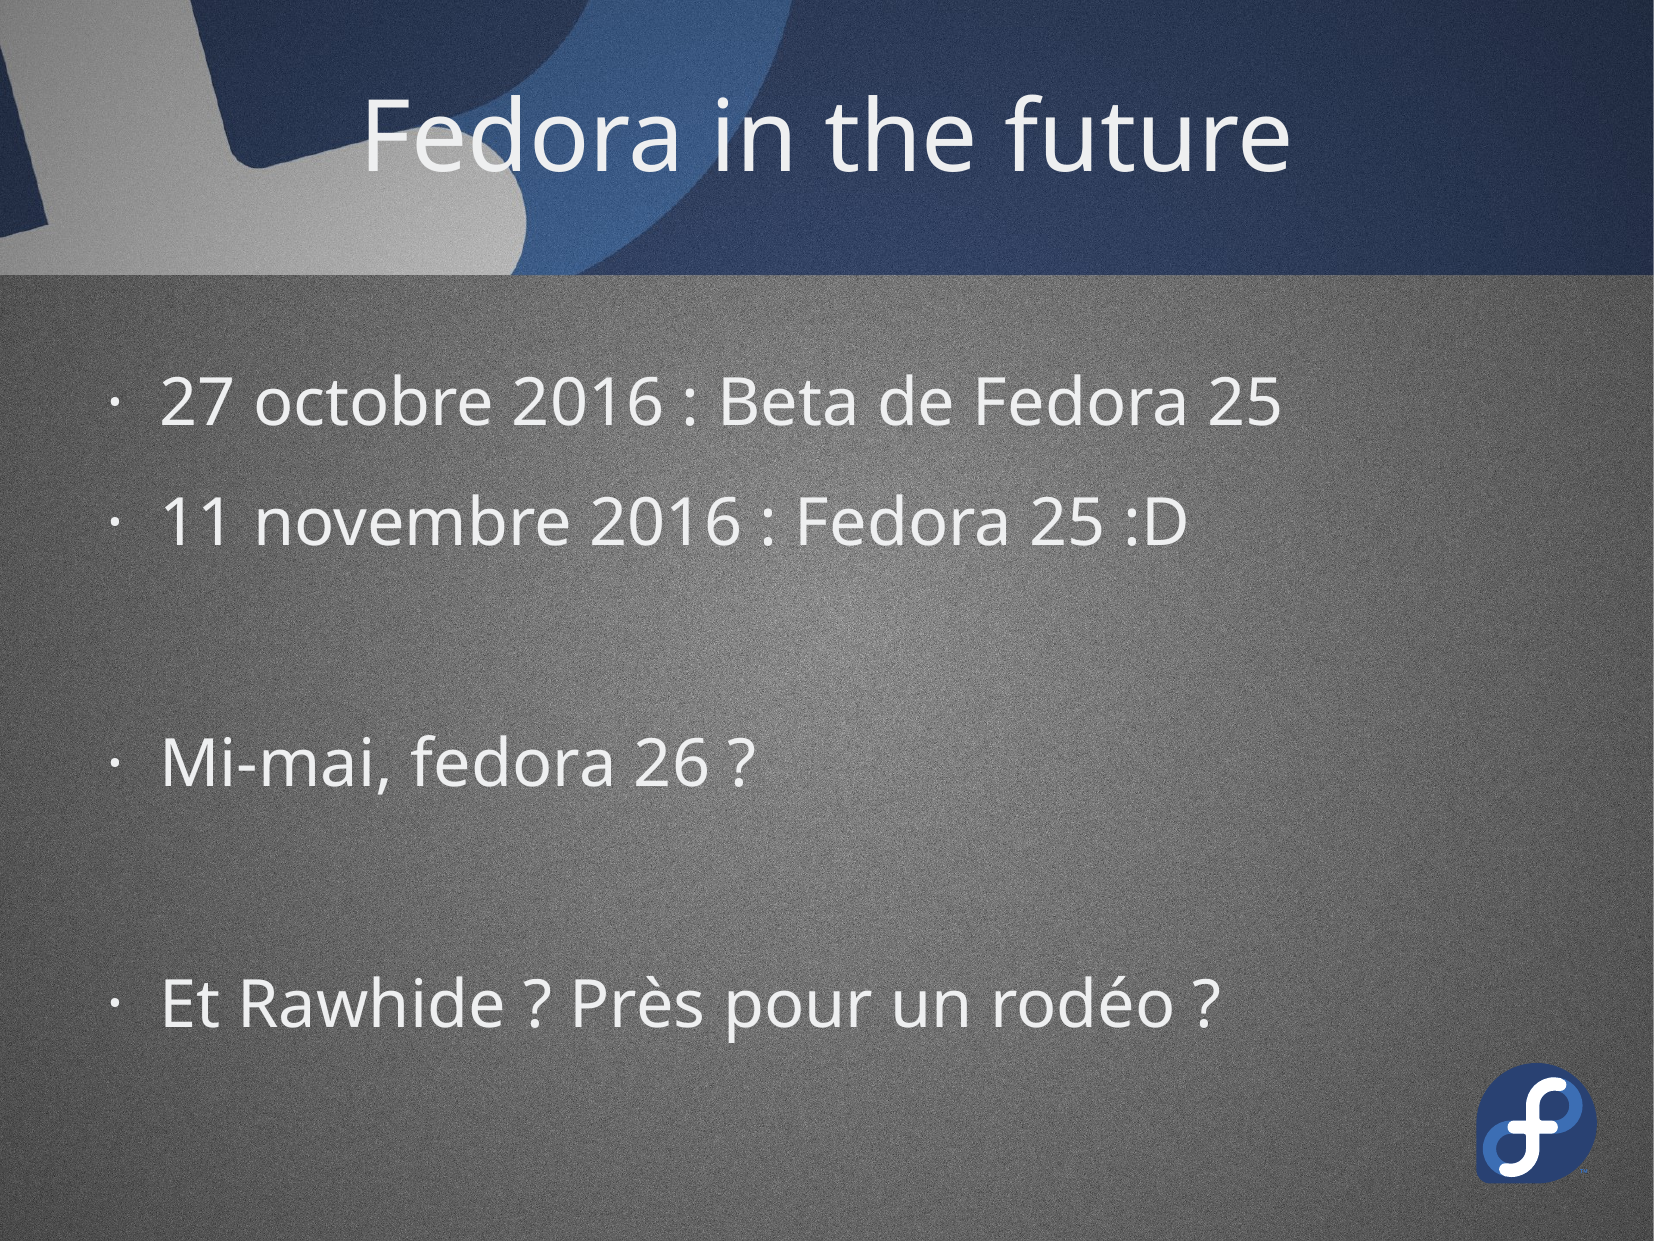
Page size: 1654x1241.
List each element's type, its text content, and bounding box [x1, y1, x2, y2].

list 27 octobre 2016 : Beta de Fedora 25 11 novembre 2016 : Fedora 25 :D Mi-mai, fedora 26 ? Et Rawhide ? Près pour un rodéo ? [88, 354, 1565, 1063]
picture [0, 0, 1654, 1241]
title Fedora in the future [88, 29, 1565, 237]
